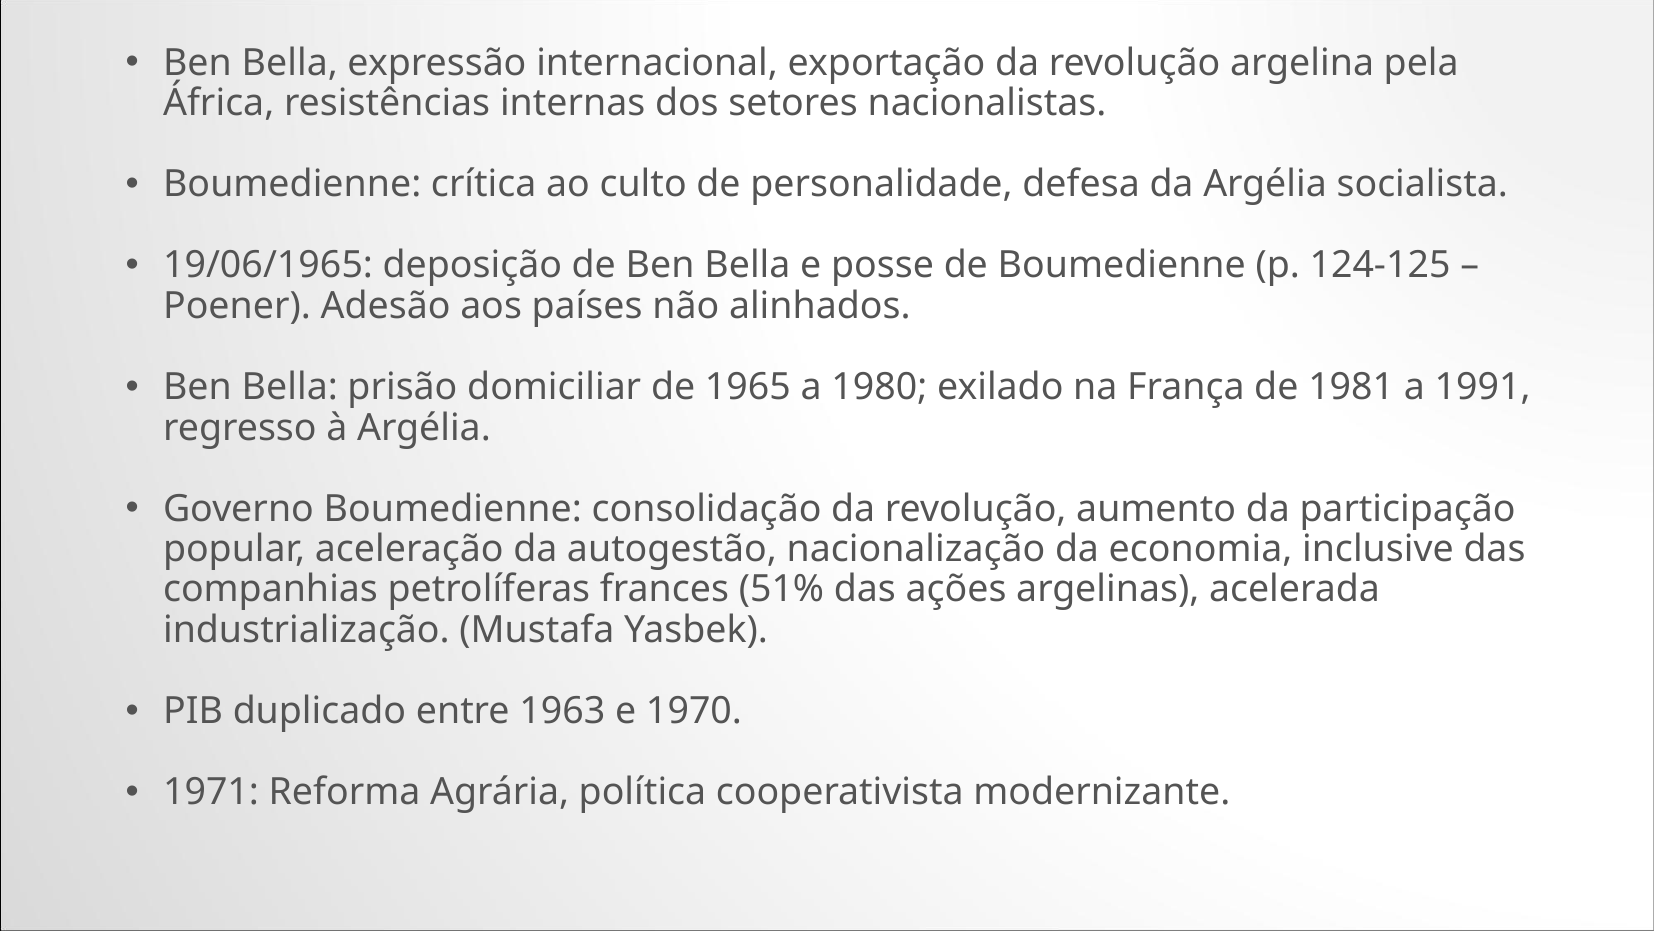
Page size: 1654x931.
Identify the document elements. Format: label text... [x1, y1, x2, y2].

text_box Ben Bella, expressão internacional, exportação da revolução argelina pela África, resistências internas dos setores nacionalistas. Boumedienne: crítica ao culto de personalidade, defesa da Argélia socialista. 19/06/1965: deposição de Ben Bella e posse de Boumedienne (p. 124-125 – Poener). Adesão aos países não alinhados. Ben Bella: prisão domiciliar de 1965 a 1980; exilado na França de 1981 a 1991, regresso à Argélia. Governo Boumedienne: consolidação da revolução, aumento da participação popular, aceleração da autogestão, nacionalização da economia, inclusive das companhias petrolíferas frances (51% das ações argelinas), acelerada industrialização. (Mustafa Yasbek). PIB duplicado entre 1963 e 1970. 1971: Reforma Agrária, política cooperativista modernizante. [103, 35, 1579, 895]
picture [0, 0, 1654, 931]
